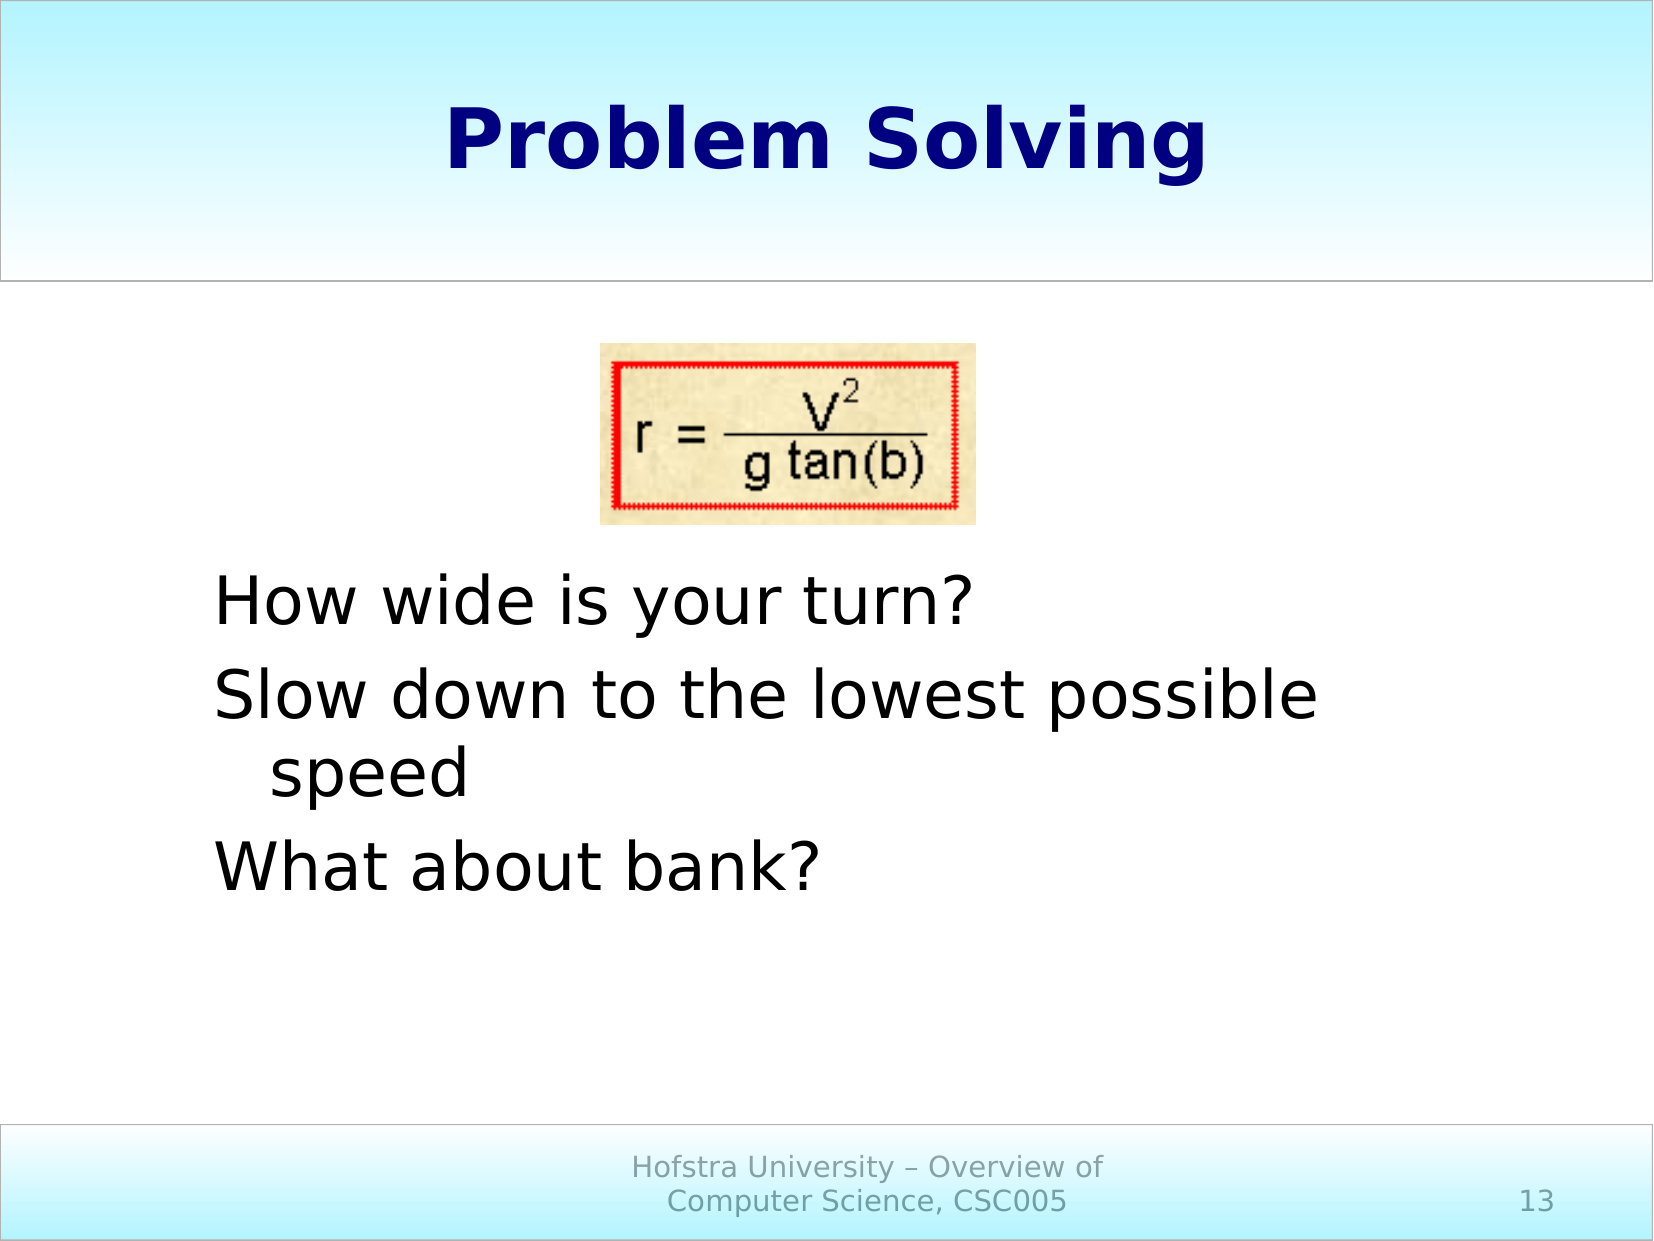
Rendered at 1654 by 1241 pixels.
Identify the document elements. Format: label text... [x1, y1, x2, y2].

list How wide is your turn? Slow down to the lowest possible speed What about bank? [213, 562, 1538, 1095]
title Problem Solving [78, 77, 1576, 203]
picture [600, 343, 976, 526]
